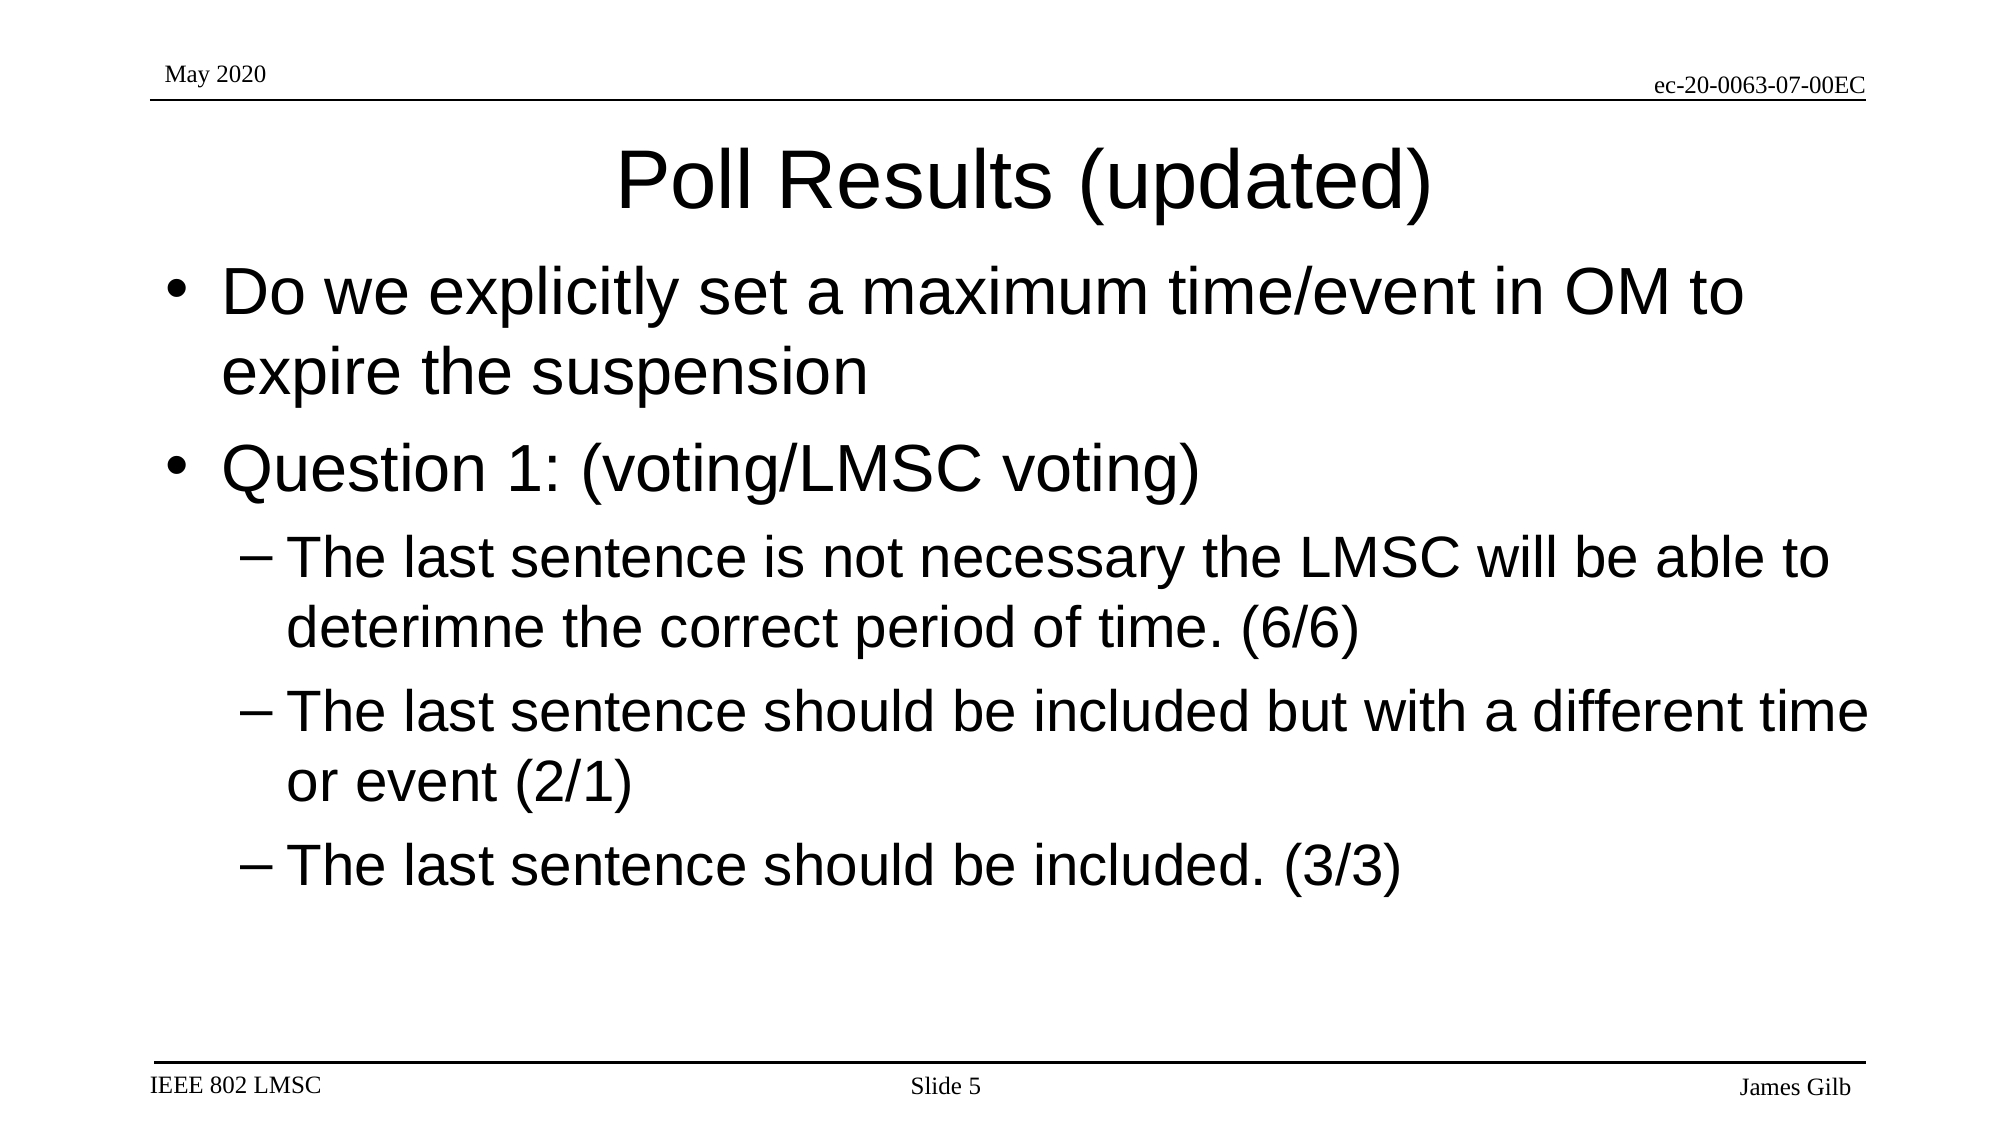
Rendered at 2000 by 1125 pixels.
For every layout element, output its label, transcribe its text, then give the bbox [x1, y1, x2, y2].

list Do we explicitly set a maximum time/event in OM to expire the suspension Question 1: (voting/LMSC voting) The last sentence is not necessary the LMSC will be able to deterimne the correct period of time. (6/6) The last sentence should be included but with a different time or event (2/1) The last sentence should be included. (3/3) [149, 239, 1900, 1051]
title Poll Results (updated) [149, 112, 1900, 238]
